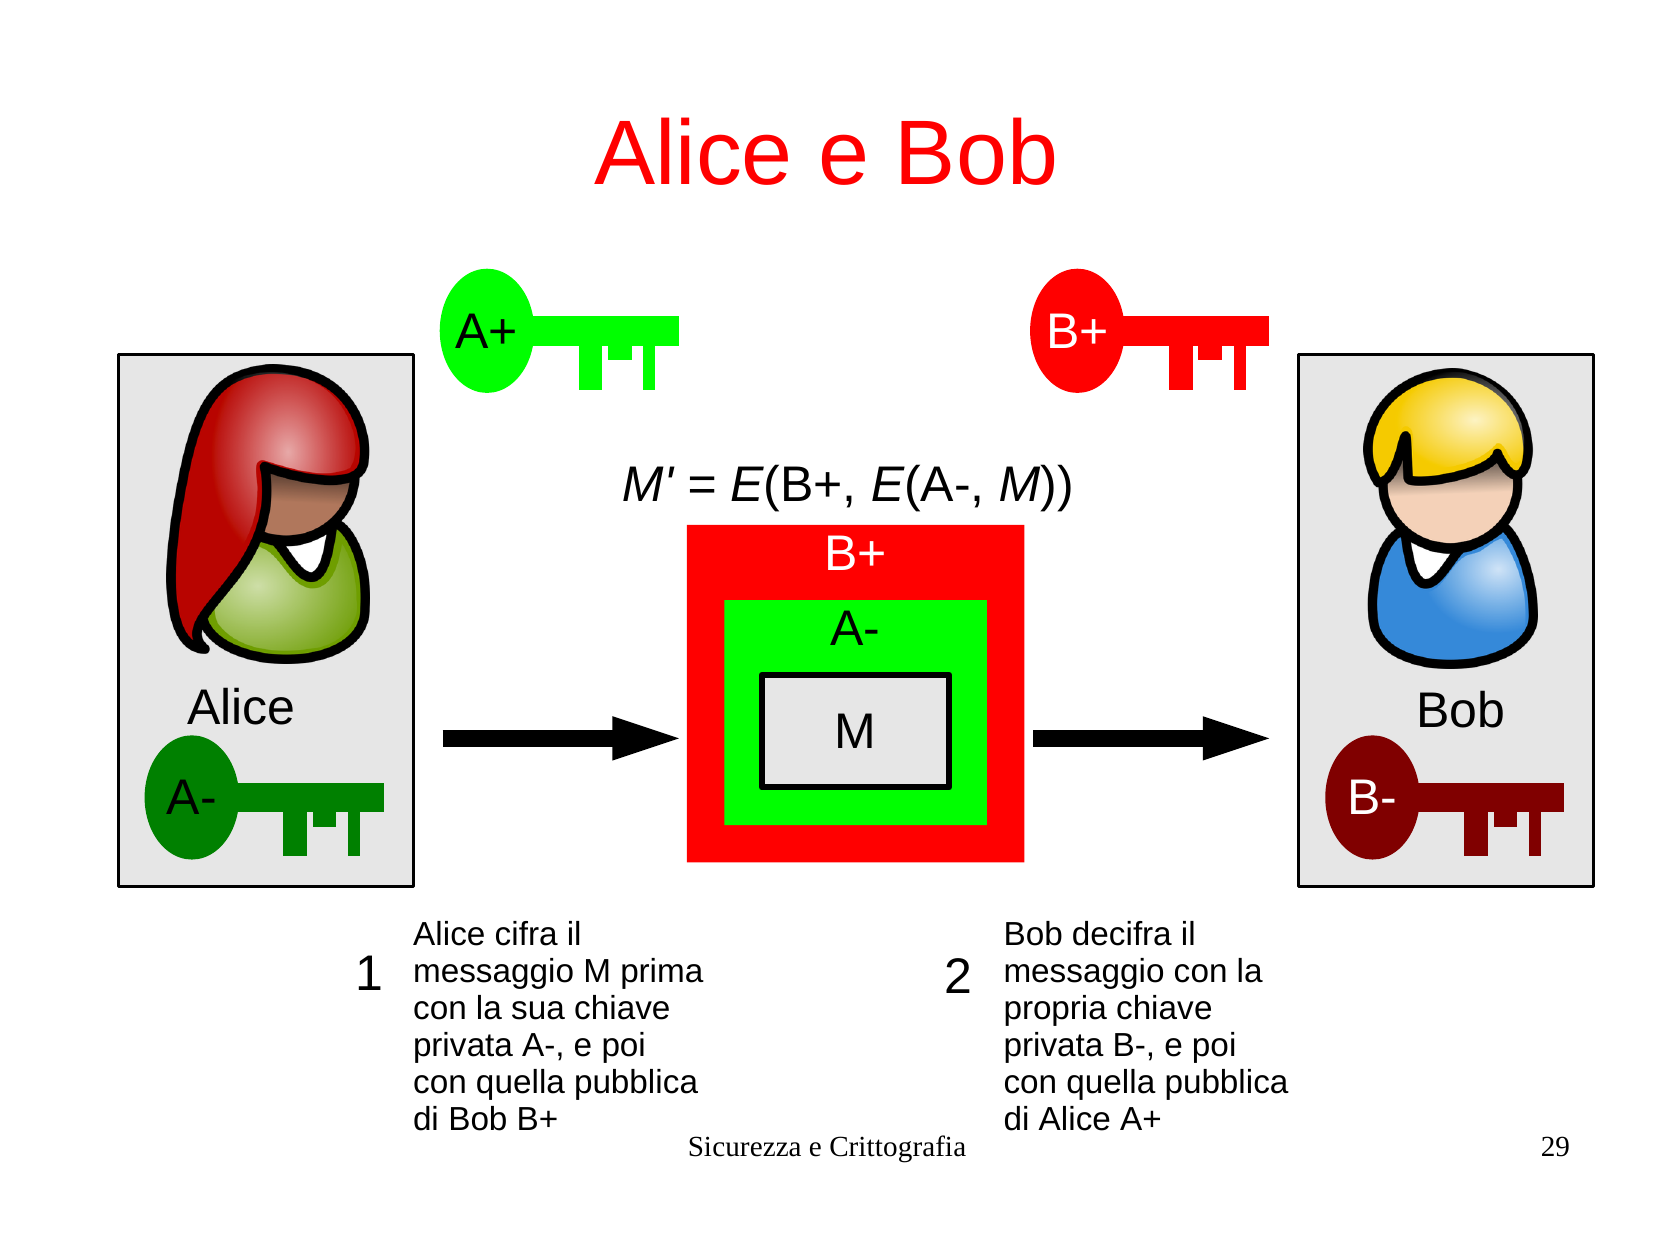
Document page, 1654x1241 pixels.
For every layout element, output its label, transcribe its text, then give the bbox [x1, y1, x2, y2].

text_box Bob [1416, 682, 1506, 739]
title Alice e Bob [82, 49, 1571, 257]
text_box B- [1328, 738, 1417, 857]
text_box [118, 354, 414, 887]
text_box B+ [686, 524, 1025, 863]
text_box M' = E(B+, E(A-, M)) [621, 455, 1075, 513]
text_box B+ [1033, 271, 1122, 390]
text_box Alice cifra il messaggio M prima con la sua chiave privata A-, e poi con quella pubblica di Bob B+ [413, 915, 709, 1141]
text_box 1 [355, 945, 384, 1002]
text_box Alice [187, 679, 296, 736]
picture [1363, 368, 1538, 670]
text_box Bob decifra il messaggio con la propria chiave privata B-, e poi con quella pubblica di Alice A+ [1003, 915, 1299, 1104]
picture [166, 364, 370, 664]
text_box [1298, 354, 1594, 887]
text_box A- [147, 738, 237, 857]
text_box M [761, 674, 950, 788]
text_box 2 [944, 947, 974, 1005]
text_box A+ [442, 271, 532, 390]
text_box A- [724, 600, 987, 826]
